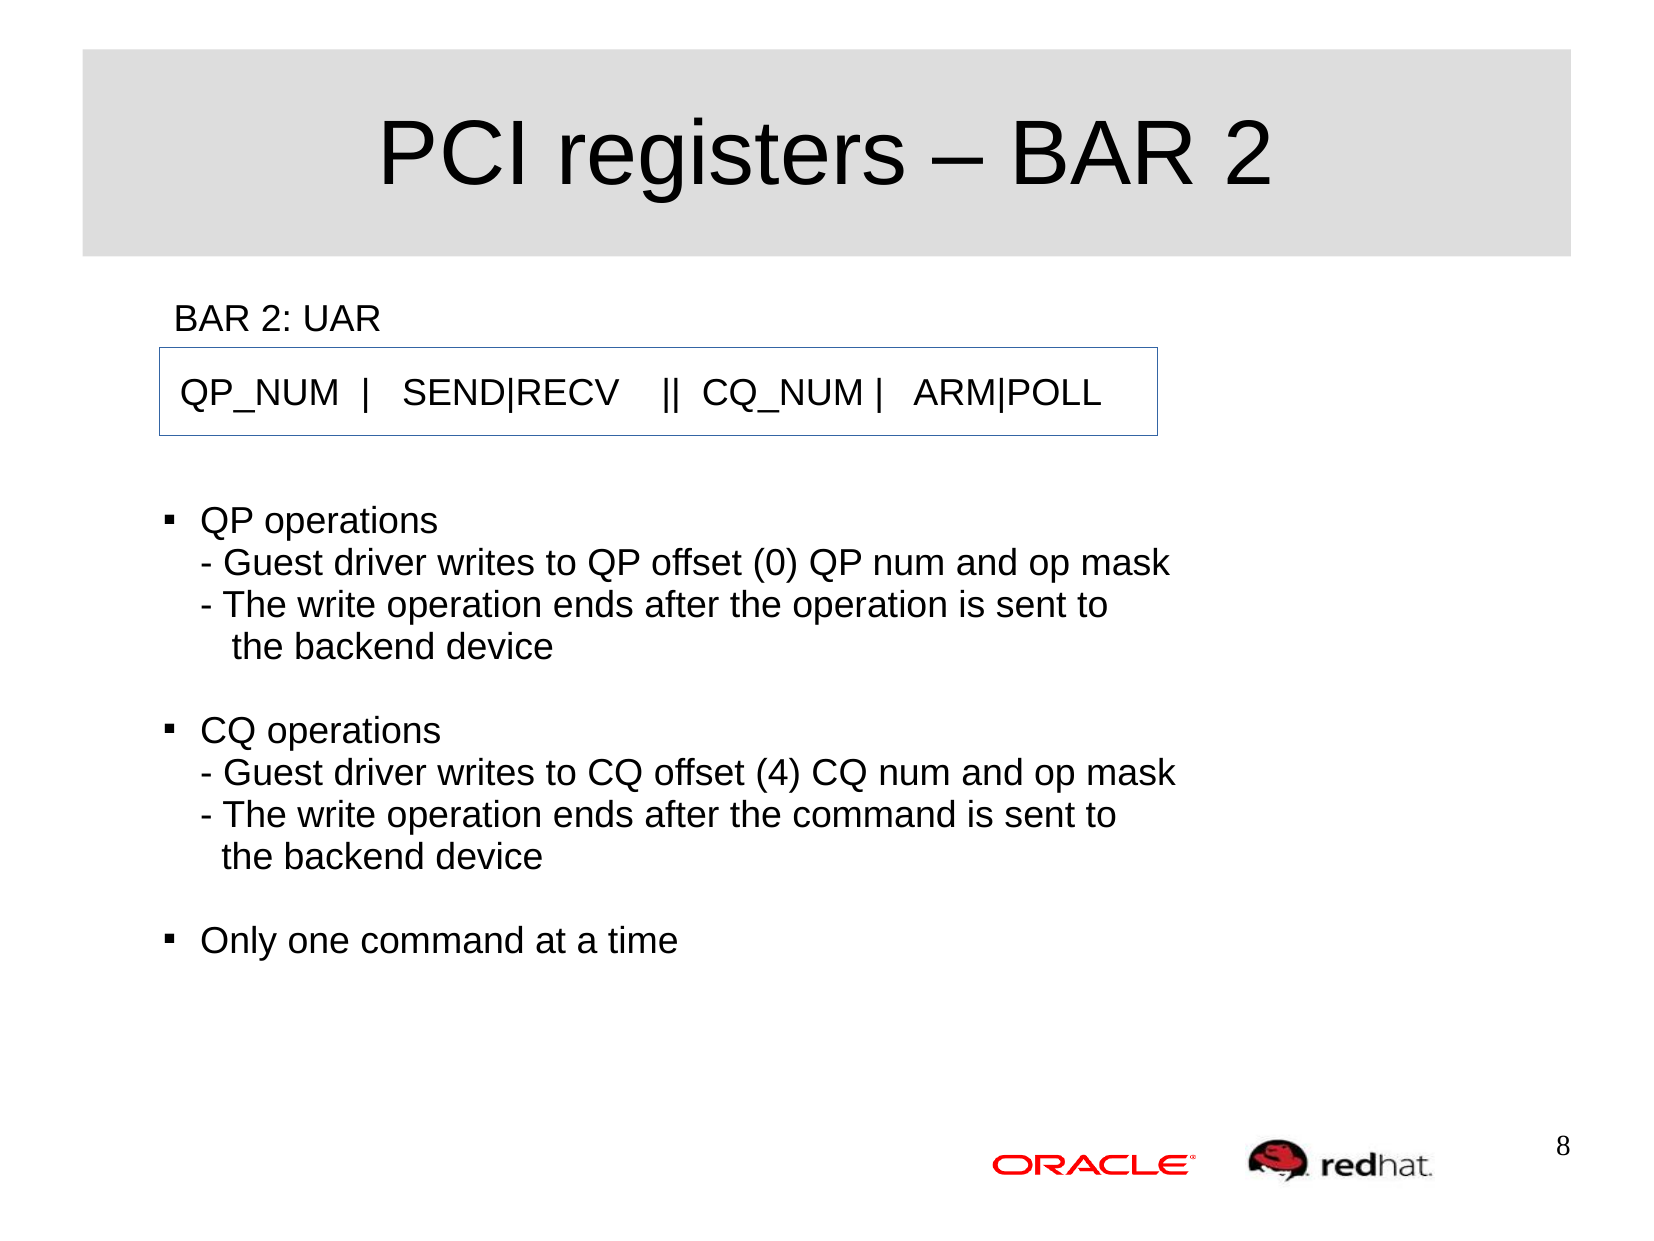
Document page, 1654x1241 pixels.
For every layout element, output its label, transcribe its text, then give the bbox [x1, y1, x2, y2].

text_box QP_NUM | SEND|RECV || CQ_NUM | ARM|POLL [165, 363, 1201, 421]
picture [1245, 1090, 1435, 1241]
picture [975, 1117, 1213, 1212]
text_box BAR 2: UAR [158, 289, 413, 347]
title PCI registers – BAR 2 [82, 49, 1571, 257]
text_box QP operations - Guest driver writes to QP offset (0) QP num and op mask - The write operation ends after the operation is sent to the backend device CQ operations - Guest driver writes to CQ offset (4) CQ num and op mask - The write operation ends after the command is sent to the backend device Only one command at a time [150, 450, 1426, 969]
